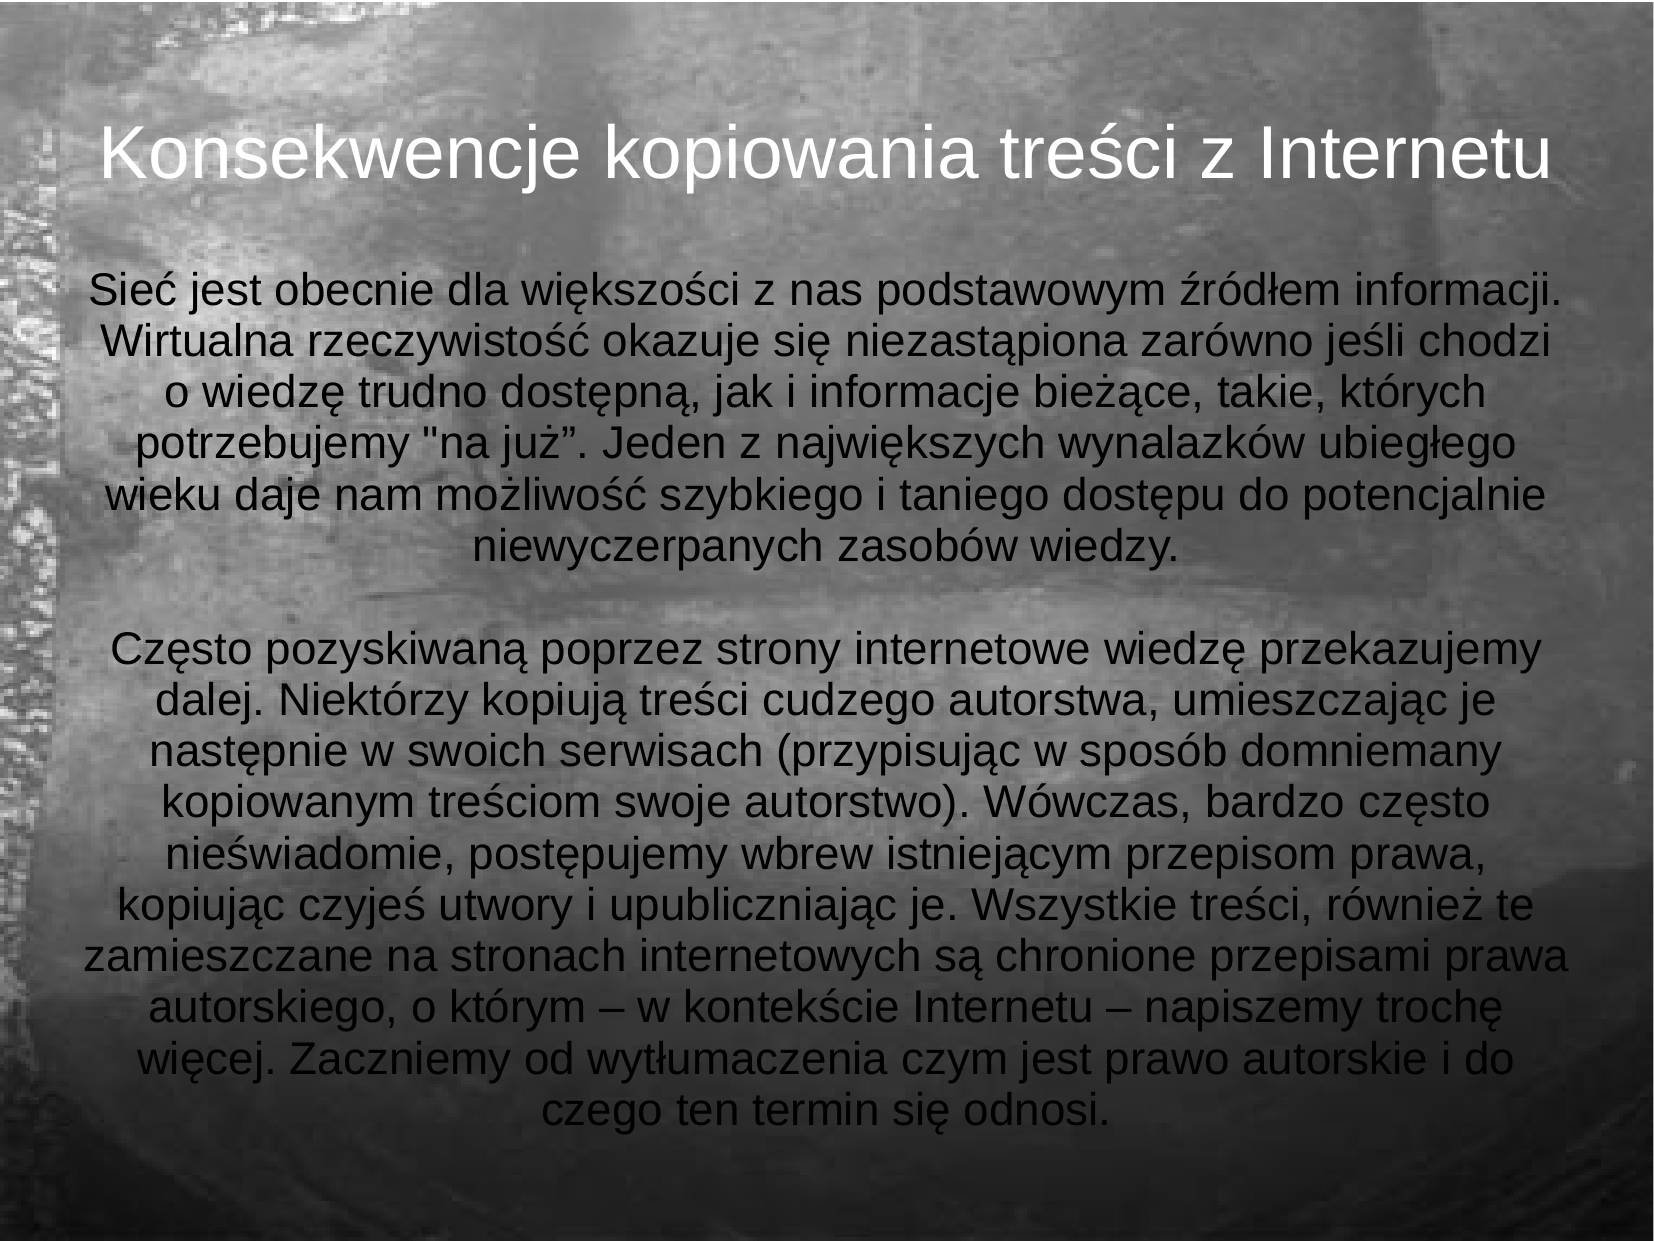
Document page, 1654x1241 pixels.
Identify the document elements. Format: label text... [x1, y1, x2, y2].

title Konsekwencje kopiowania treści z Internetu [82, 49, 1571, 257]
subtitle Sieć jest obecnie dla większości z nas podstawowym źródłem informacji. Wirtualna rzeczywistość okazuje się niezastąpiona zarówno jeśli chodzi o wiedzę trudno dostępną, jak i informacje bieżące, takie, których potrzebujemy "na już”. Jeden z największych wynalazków ubiegłego wieku daje nam możliwość szybkiego i taniego dostępu do potencjalnie niewyczerpanych zasobów wiedzy. Często pozyskiwaną poprzez strony internetowe wiedzę przekazujemy dalej. Niektórzy kopiują treści cudzego autorstwa, umieszczając je następnie w swoich serwisach (przypisując w sposób domniemany kopiowanym treściom swoje autorstwo). Wówczas, bardzo często nieświadomie, postępujemy wbrew istniejącym przepisom prawa, kopiując czyjeś utwory i upubliczniając je. Wszystkie treści, również te zamieszczane na stronach internetowych są chronione przepisami prawa autorskiego, o którym – w kontekście Internetu – napiszemy trochę więcej. Zaczniemy od wytłumaczenia czym jest prawo autorskie i do czego ten termin się odnosi. [82, 265, 1571, 1134]
picture [0, 2, 1654, 1241]
